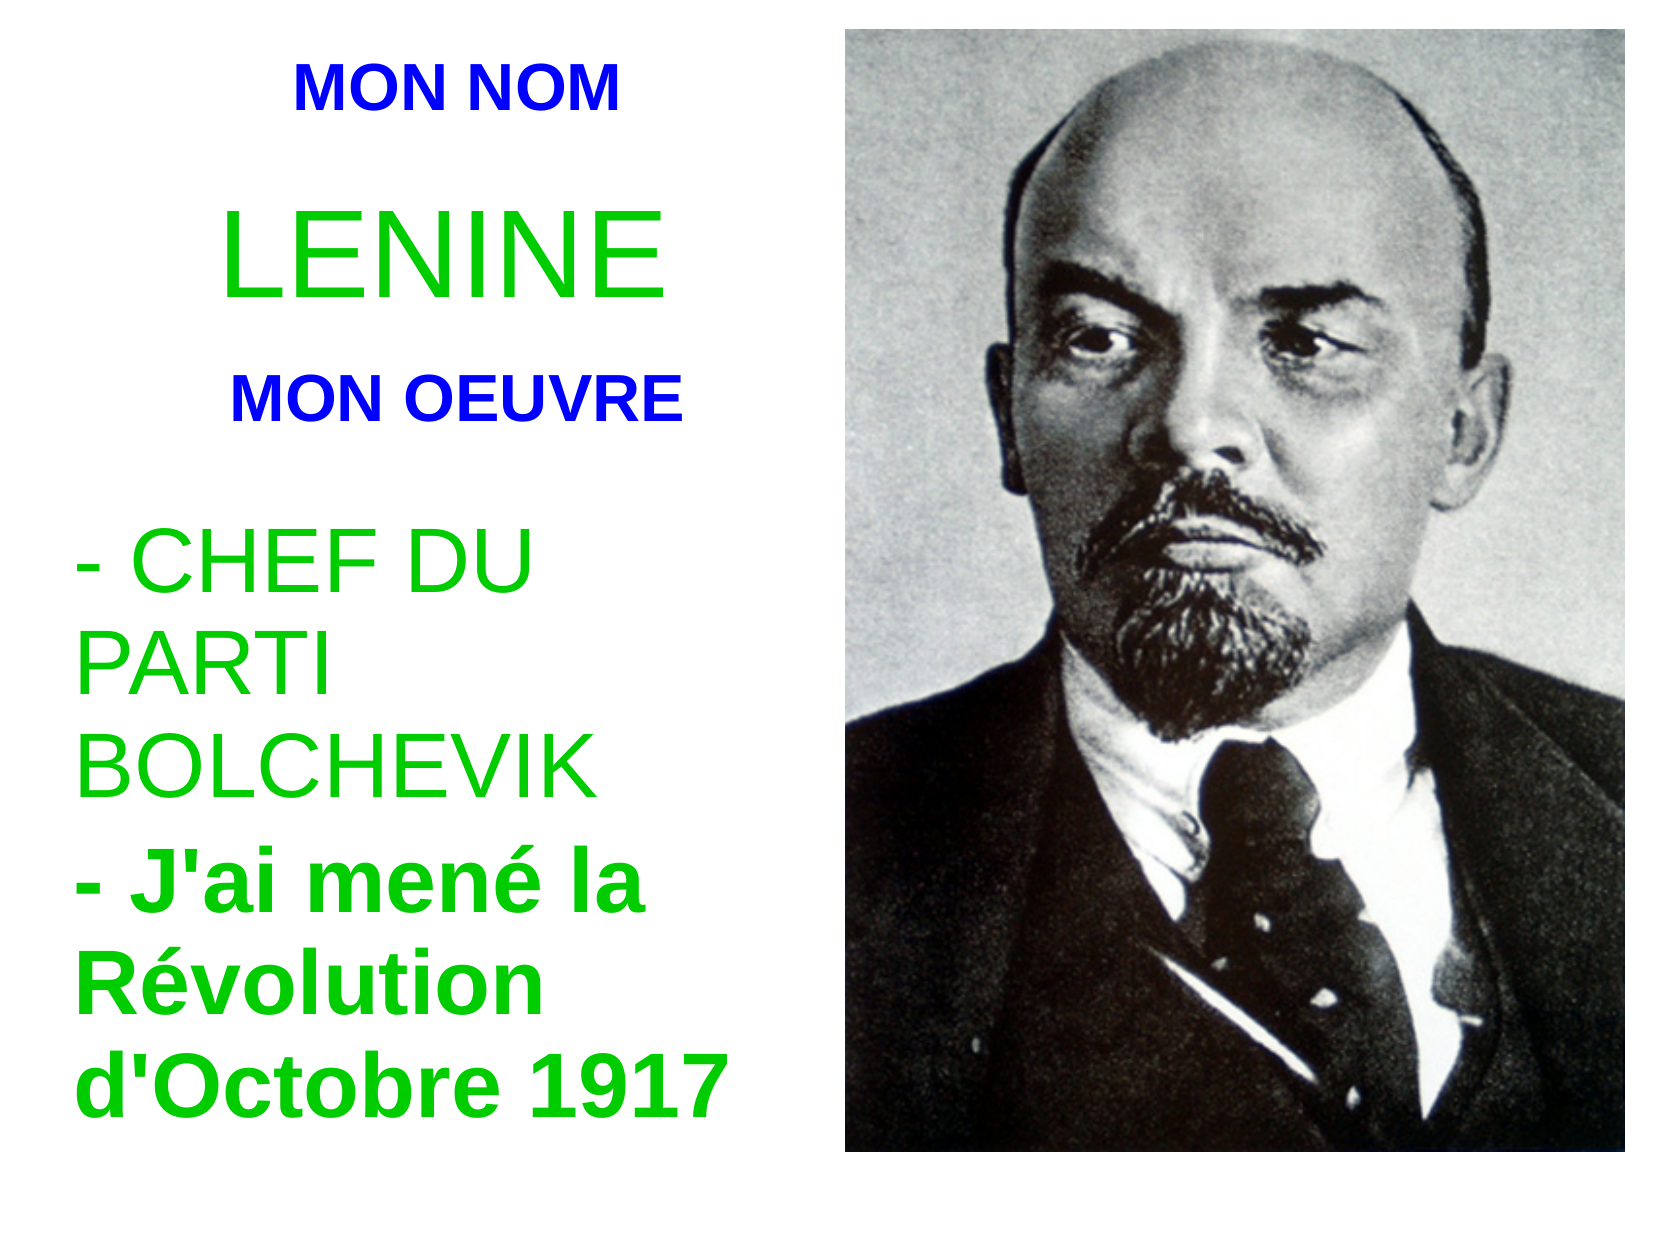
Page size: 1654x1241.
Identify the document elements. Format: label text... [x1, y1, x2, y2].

text_box MON OEUVRE [177, 353, 739, 443]
text_box - J'ai mené la Révolution d'Octobre 1917 [59, 821, 768, 974]
text_box - CHEF DU PARTI BOLCHEVIK [59, 501, 768, 821]
text_box LENINE [118, 177, 768, 332]
text_box [29, 974, 886, 1211]
text_box MON NOM [177, 42, 739, 132]
picture [845, 29, 1625, 1152]
